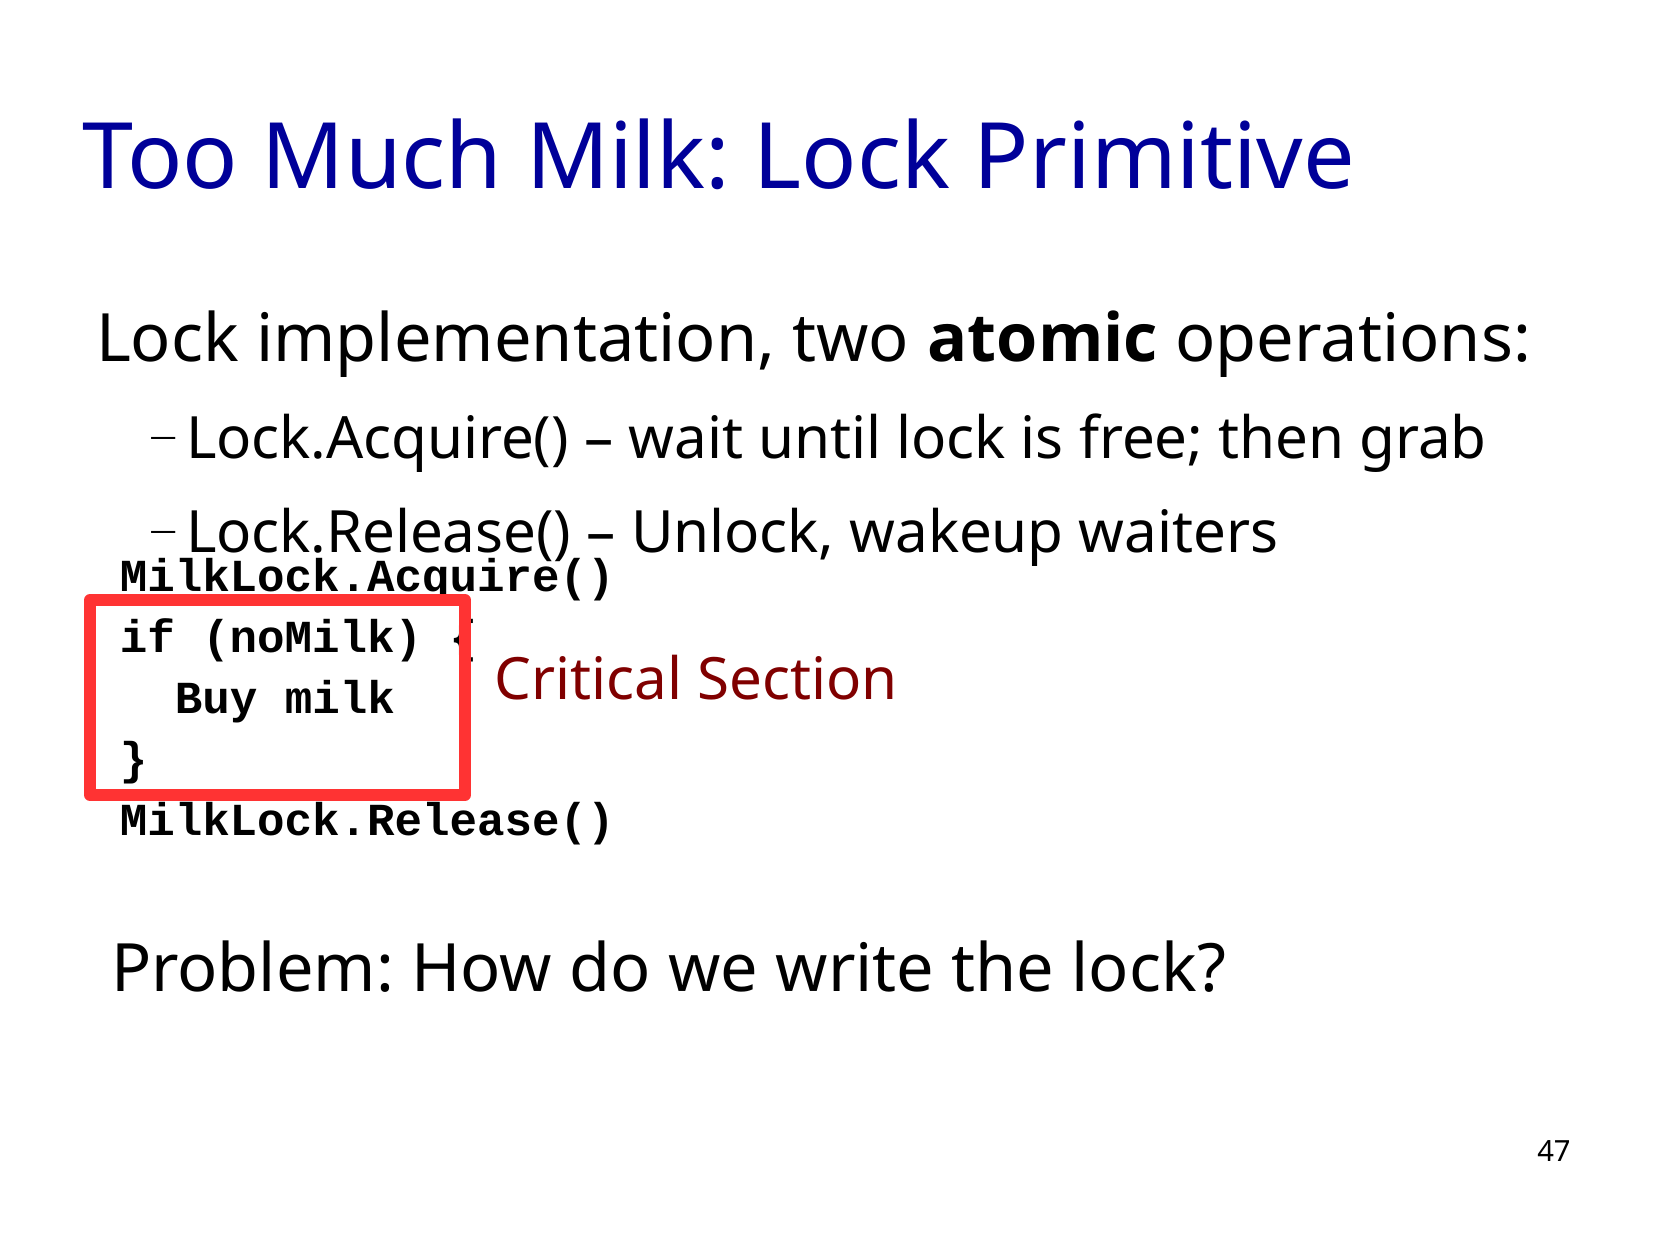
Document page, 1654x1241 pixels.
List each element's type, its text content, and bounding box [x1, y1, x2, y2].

text_box MilkLock.Acquire() if (noMilk) { Buy milk } MilkLock.Release() [30, 546, 631, 1006]
list Problem: How do we write the lock? [75, 920, 1586, 1036]
list Lock implementation, two atomic operations: Lock.Acquire() – wait until lock is free; then grab Lock.Release() – Unlock, wakeup waiters [60, 290, 1571, 571]
title Too Much Milk: Lock Primitive [82, 49, 1571, 257]
text_box Critical Section [480, 630, 892, 710]
